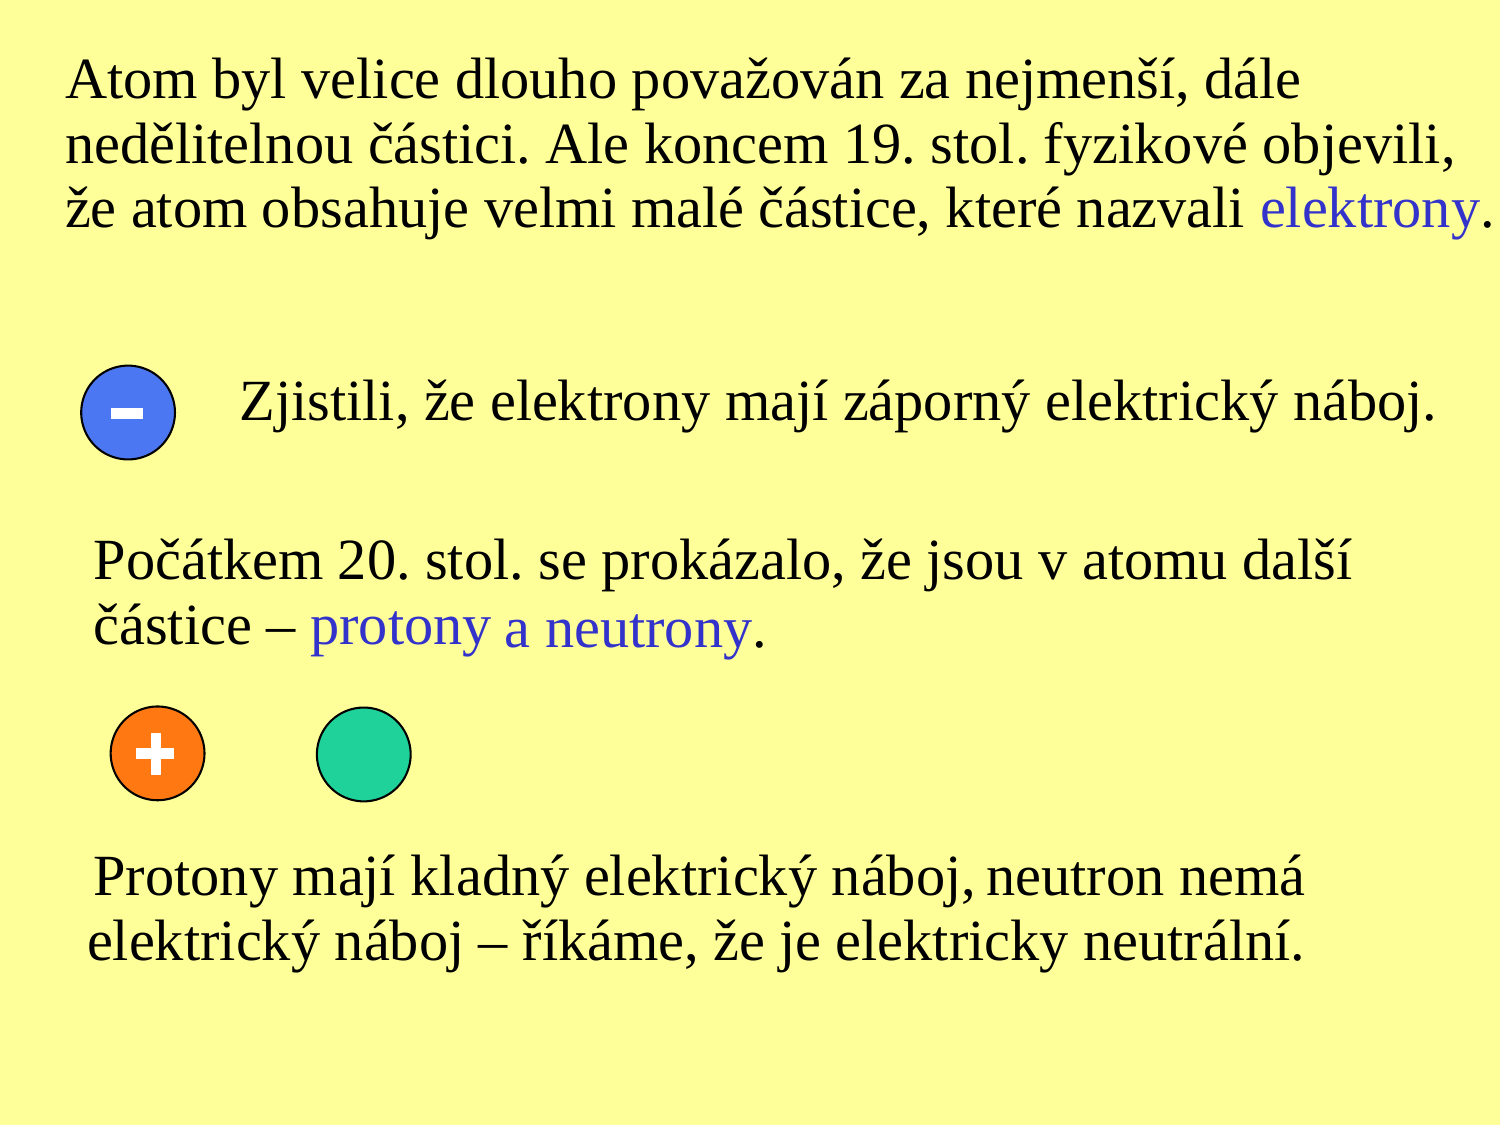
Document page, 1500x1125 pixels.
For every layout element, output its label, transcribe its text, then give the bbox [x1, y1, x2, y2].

text_box Zjistili, že elektrony mají záporný elektrický náboj. [225, 360, 1454, 441]
text_box a neutrony. [490, 588, 792, 669]
text_box neutron nemá elektrický náboj – říkáme, že je elektricky neutrální. [0, 835, 1363, 1046]
text_box Atom byl velice dlouho považován za nejmenší, dále nedělitelnou částici. Ale koncem 19. stol. fyzikové objevili, že atom obsahuje velmi malé částice, které nazvali elektrony. [50, 39, 1500, 249]
text_box [316, 707, 411, 802]
text_box [110, 706, 205, 801]
text_box Počátkem 20. stol. se prokázalo, že jsou v atomu další částice – protony [78, 520, 1500, 665]
text_box [81, 365, 175, 460]
